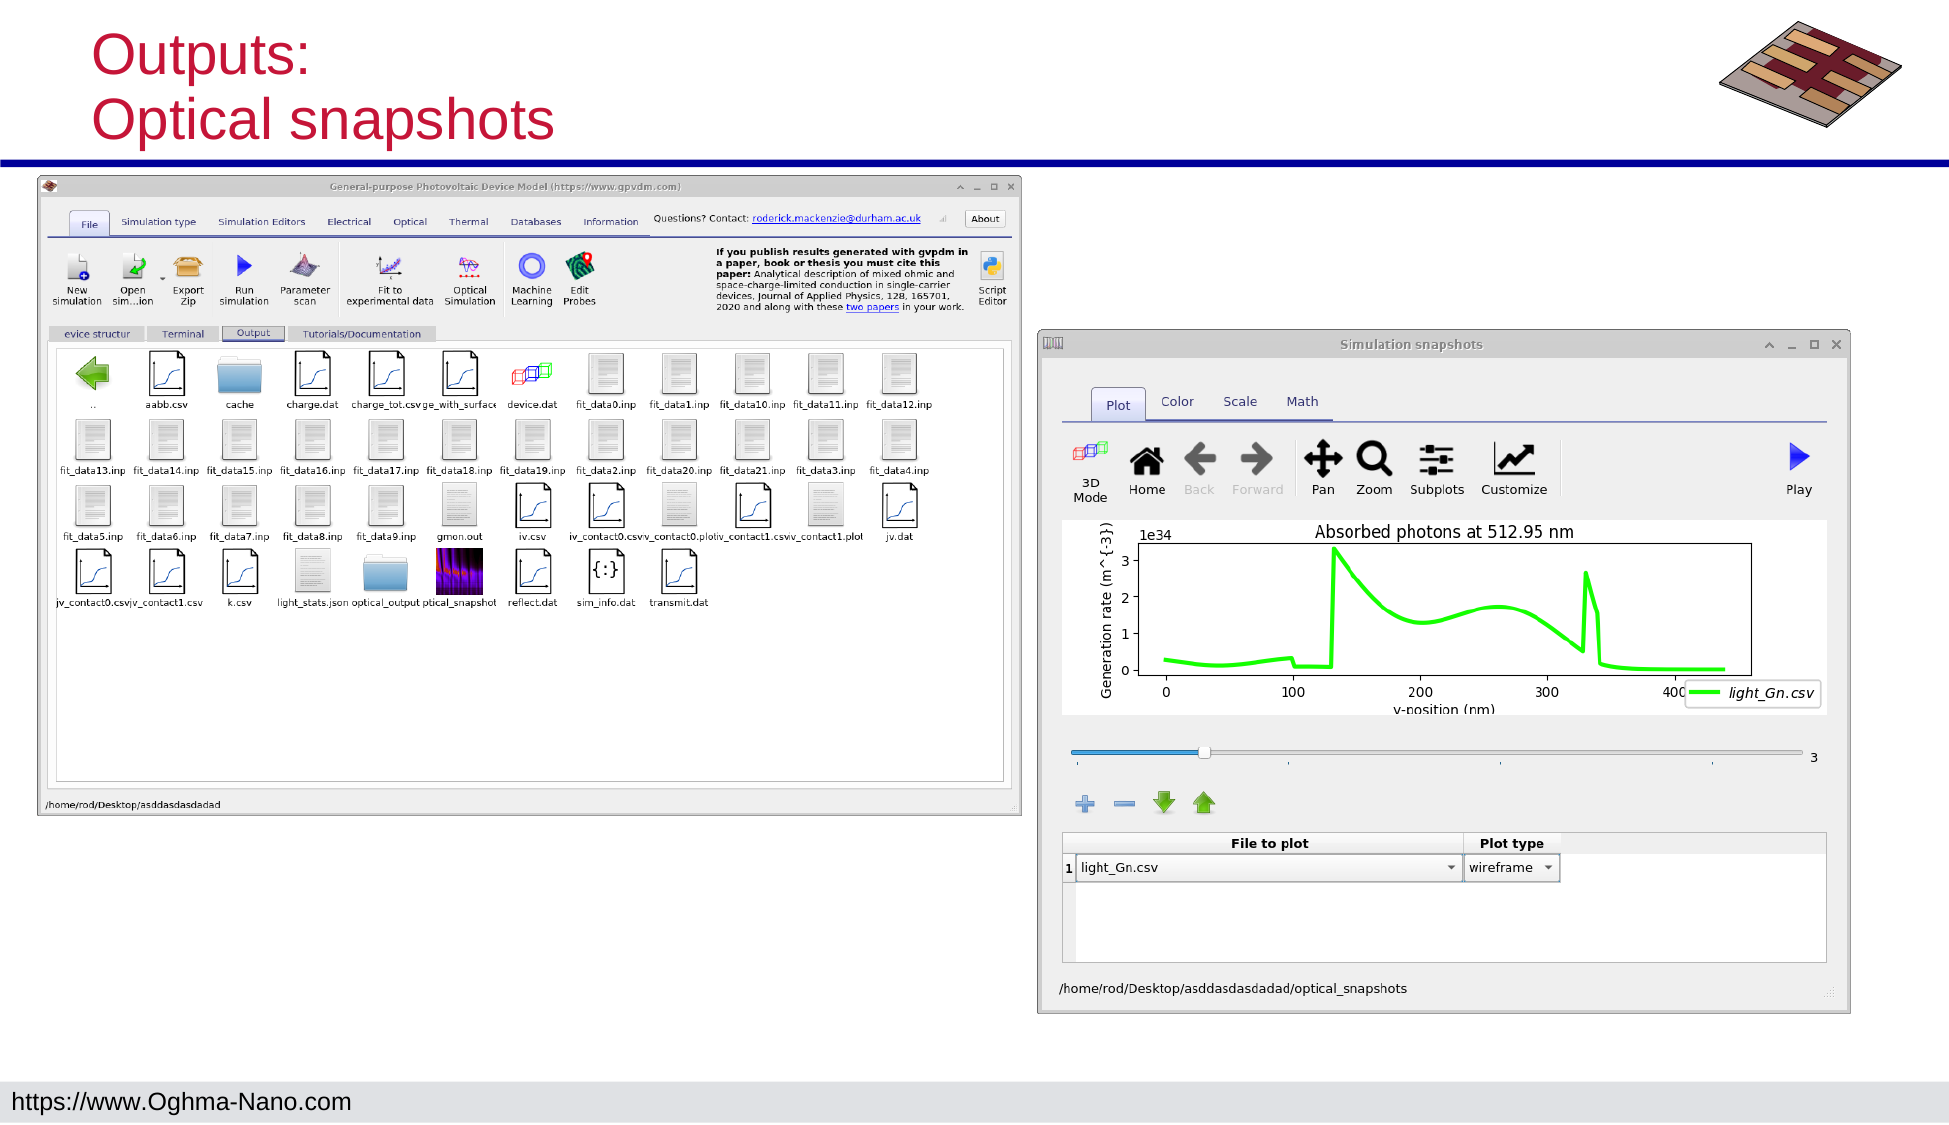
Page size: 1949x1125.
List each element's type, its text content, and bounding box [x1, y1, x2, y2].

picture [1037, 329, 1851, 1014]
title Outputs: Optical snapshots [76, 14, 1685, 160]
picture [37, 175, 1022, 816]
